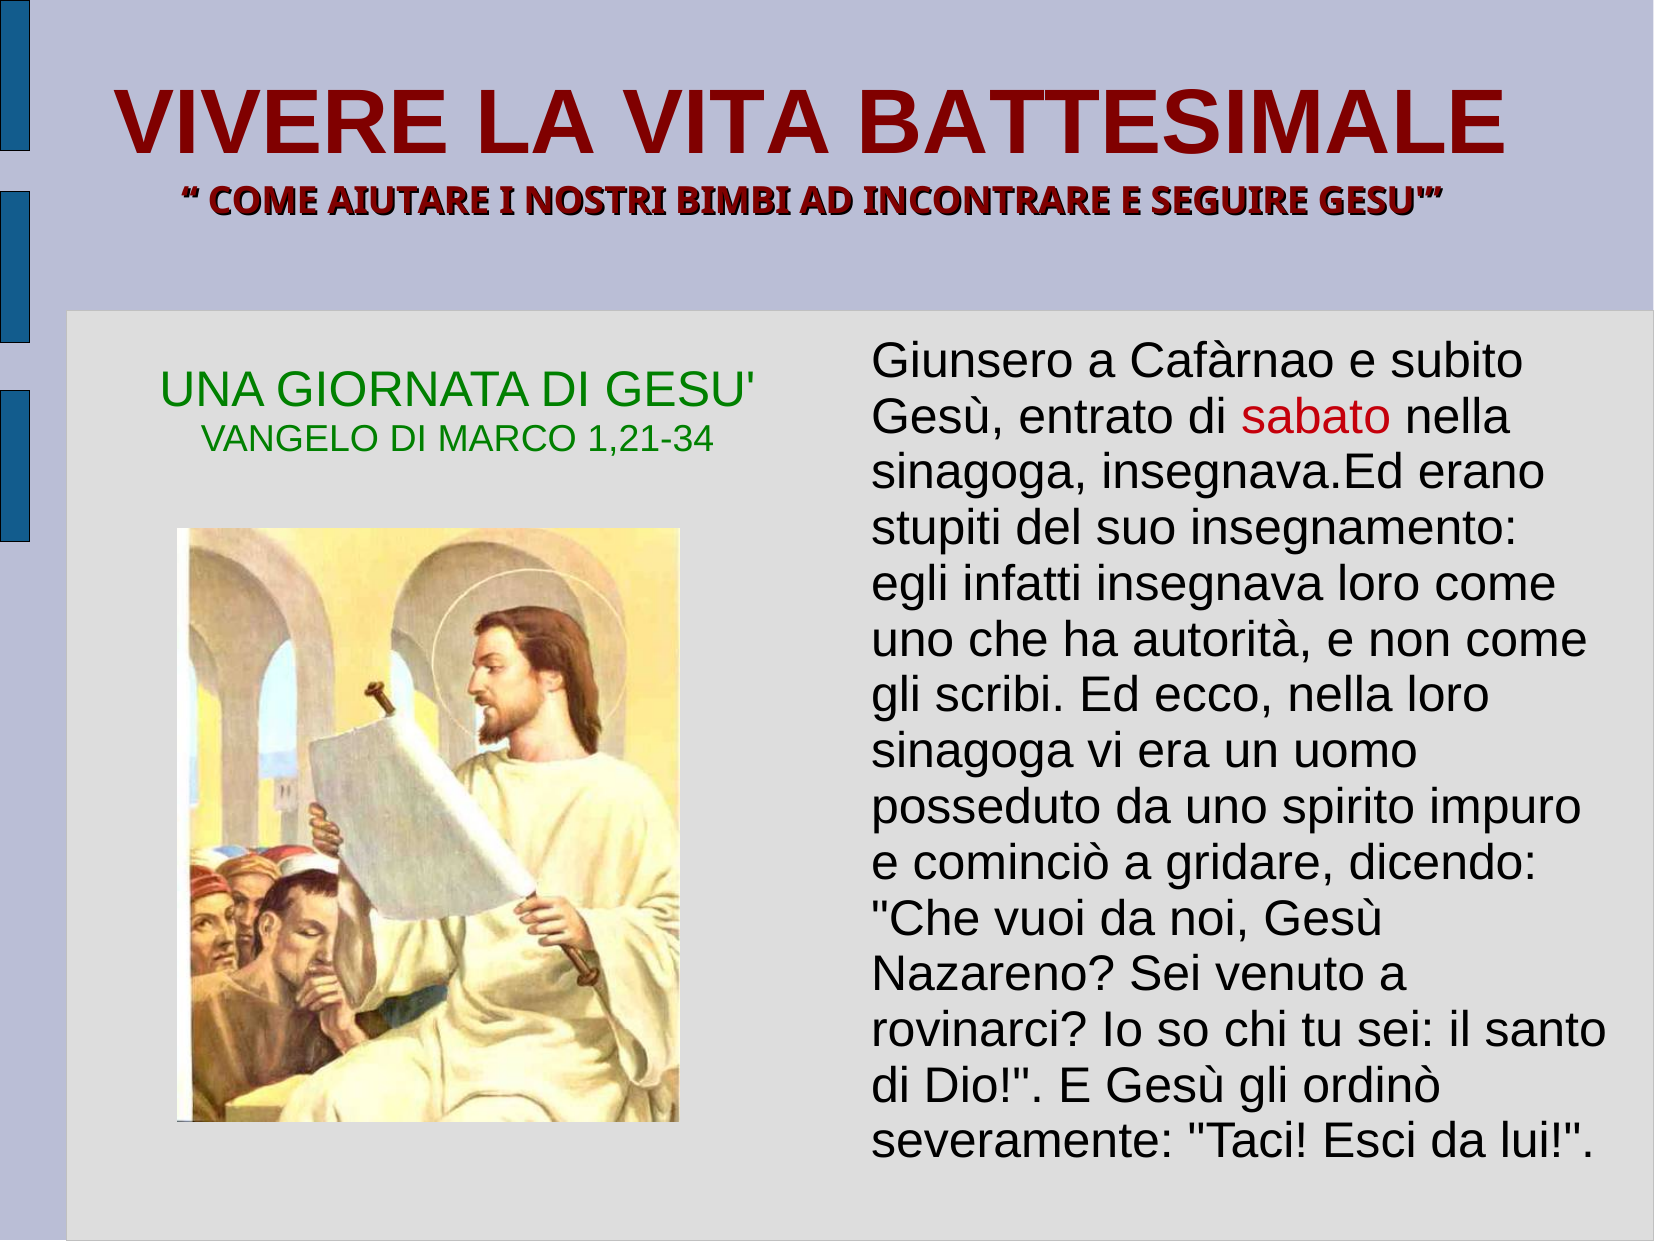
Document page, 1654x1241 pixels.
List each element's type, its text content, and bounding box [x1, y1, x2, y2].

picture [177, 528, 680, 1123]
title VIVERE LA VITA BATTESIMALE “ COME AIUTARE I NOSTRI BIMBI AD INCONTRARE E SEGUIRE GESU'” [59, 29, 1565, 266]
text_box [0, 299, 1641, 1211]
text_box Giunsero a Cafàrnao e subito Gesù, entrato di sabato nella sinagoga, insegnava.Ed erano stupiti del suo insegnamento: egli infatti insegnava loro come uno che ha autorità, e non come gli scribi. Ed ecco, nella loro sinagoga vi era un uomo posseduto da uno spirito impuro e cominciò a gridare, dicendo: "Che vuoi da noi, Gesù Nazareno? Sei venuto a rovinarci? Io so chi tu sei: il santo di Dio!". E Gesù gli ordinò severamente: "Taci! Esci da lui!". [856, 324, 1625, 1176]
text_box UNA GIORNATA DI GESU' VANGELO DI MARCO 1,21-34 [118, 354, 798, 467]
